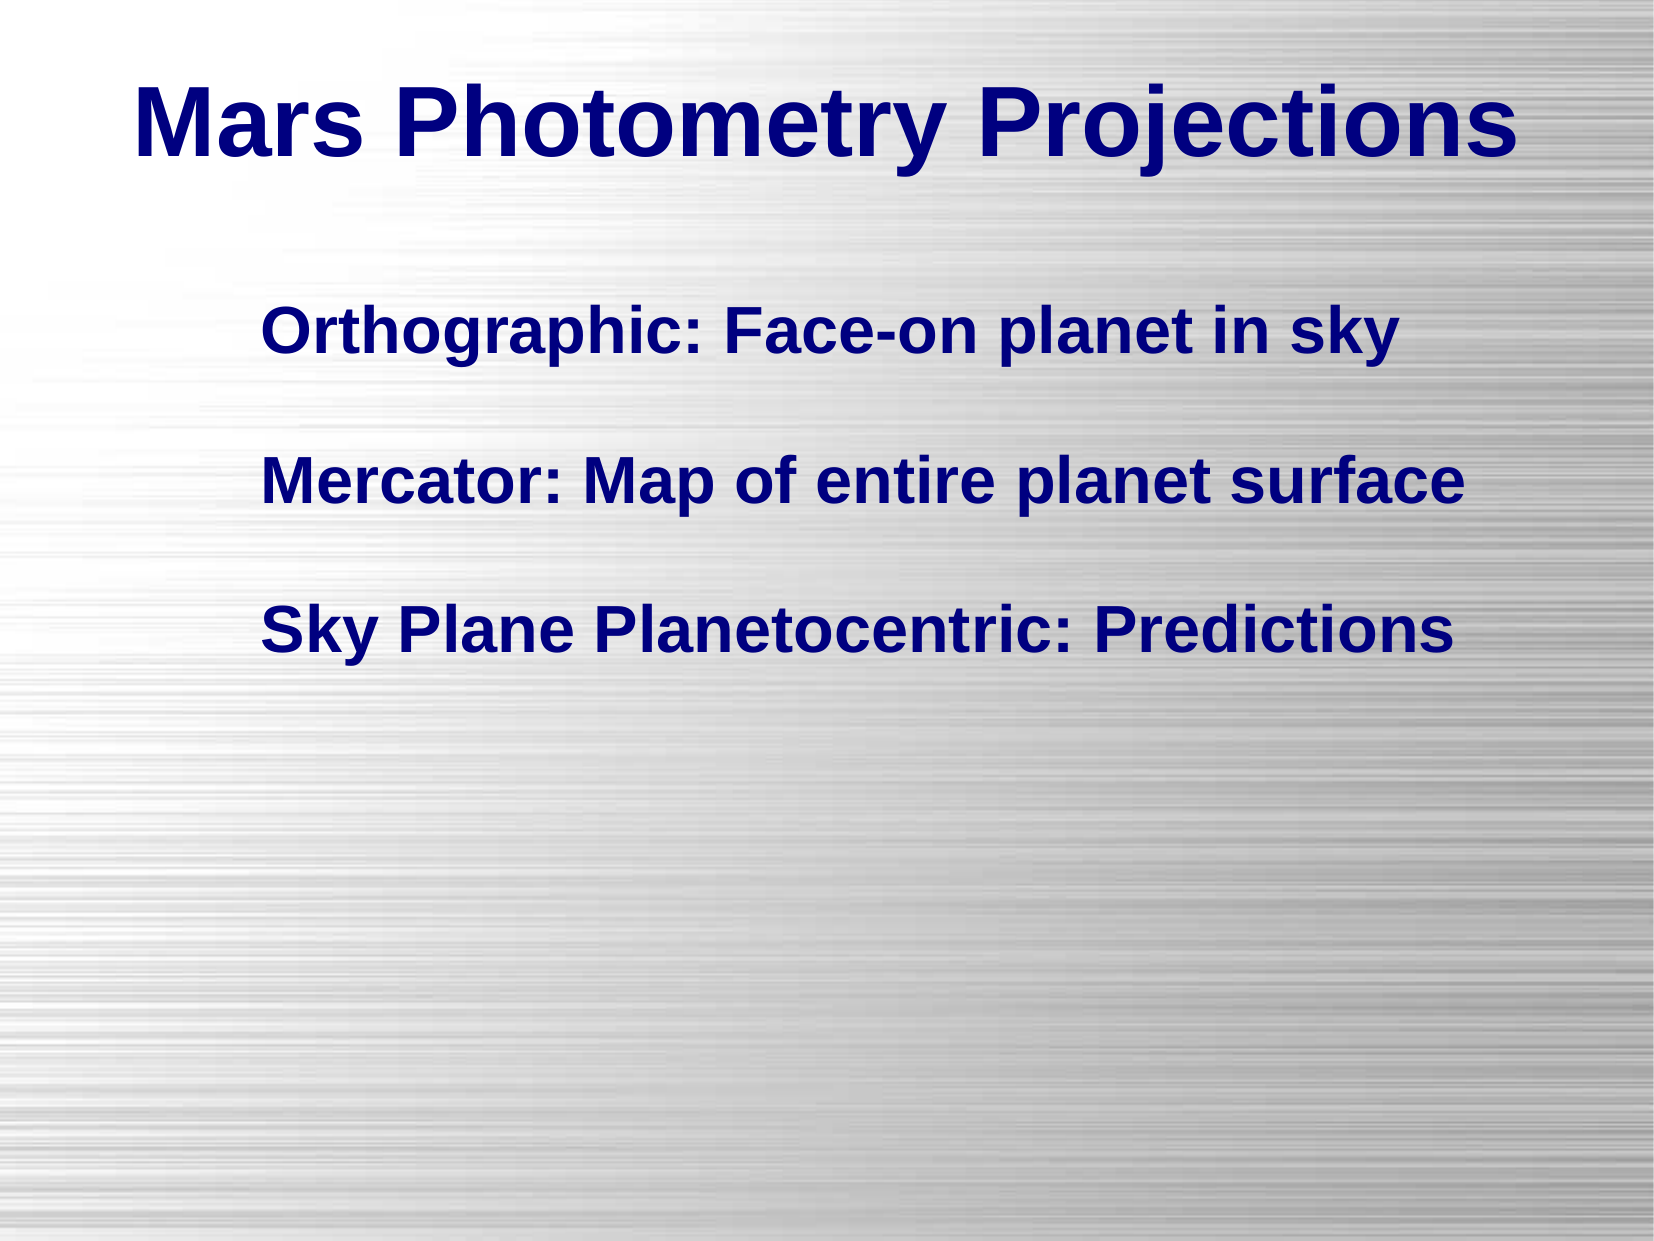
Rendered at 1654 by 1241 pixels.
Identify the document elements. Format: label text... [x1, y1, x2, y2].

text_box Mars Photometry Projections [29, 58, 1625, 186]
picture [0, 0, 1654, 1241]
text_box Orthographic: Face-on planet in sky Mercator: Map of entire planet surface Sky Plane Planetocentric: Predictions [246, 285, 1487, 675]
